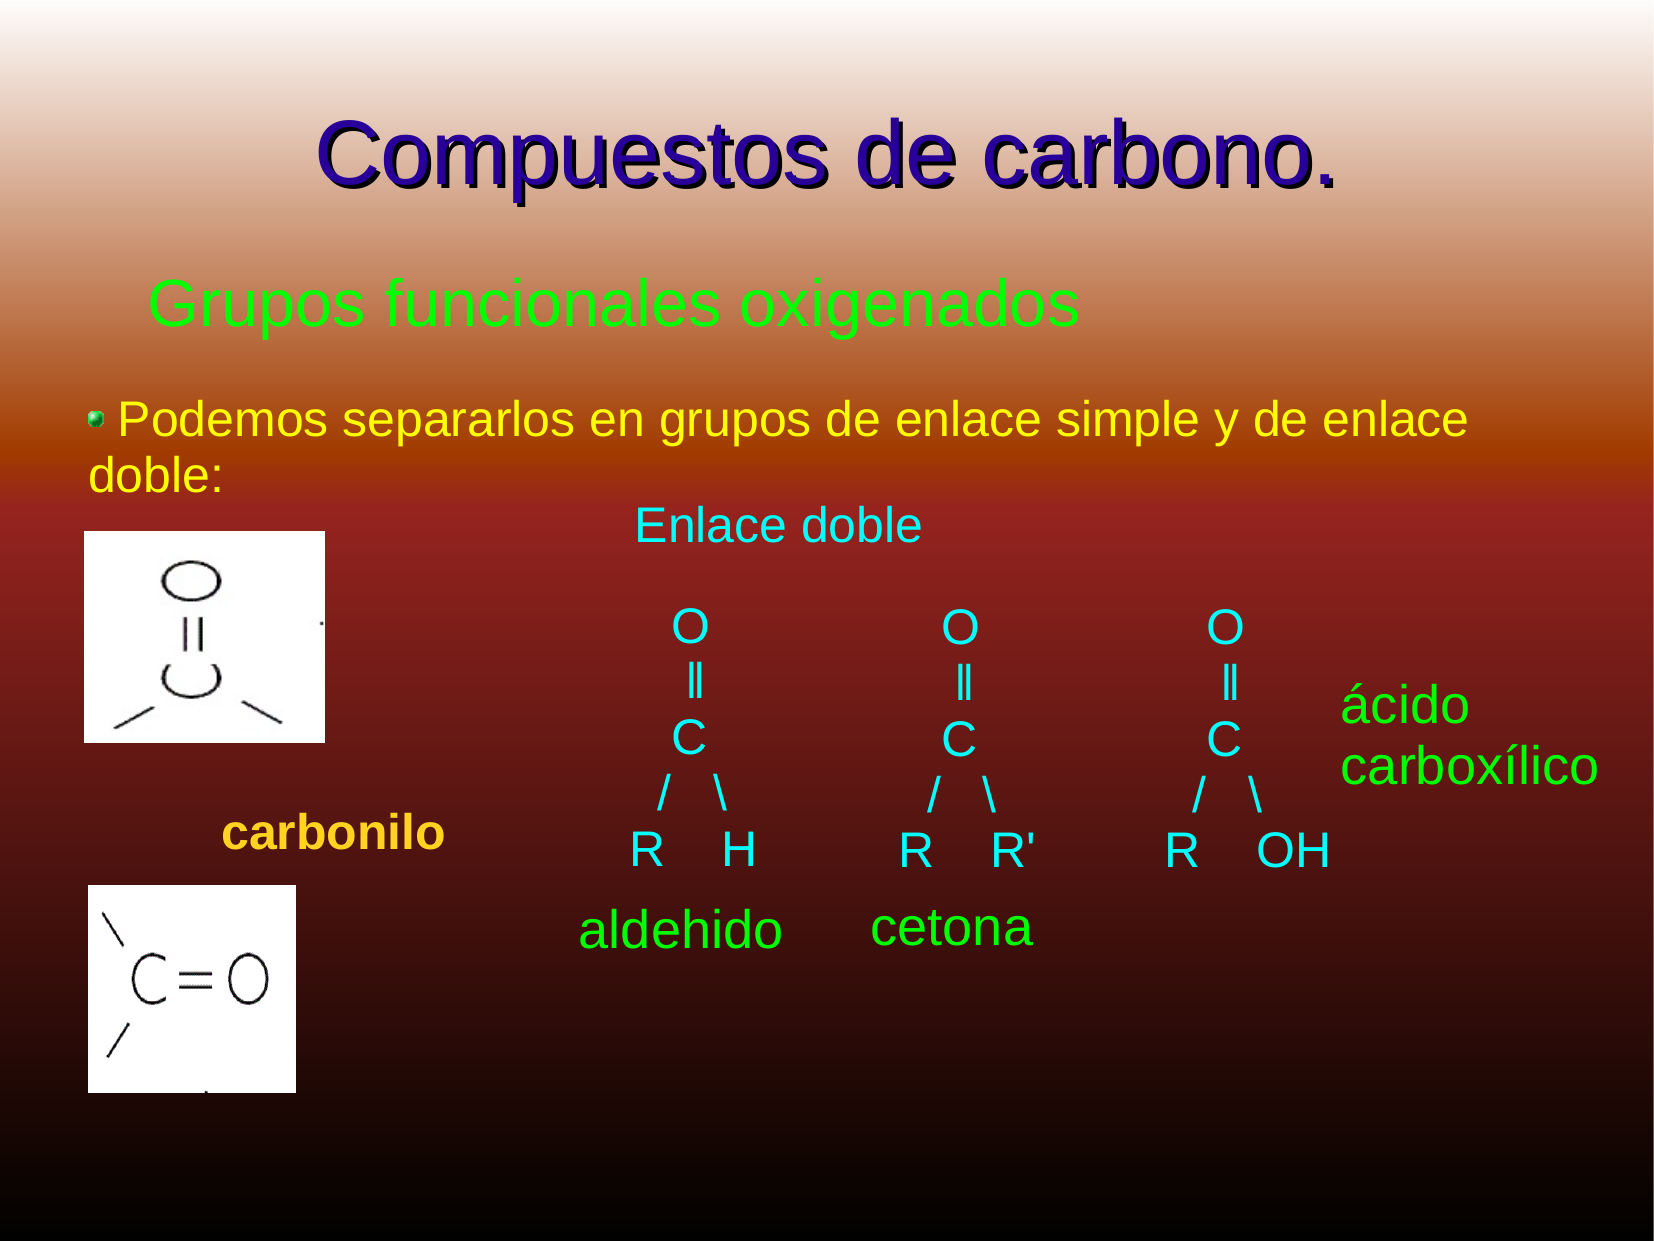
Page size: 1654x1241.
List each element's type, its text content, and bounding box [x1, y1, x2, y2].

text_box Podemos separarlos en grupos de enlace simple y de enlace doble: [73, 383, 1595, 513]
text_box cetona [799, 896, 1063, 957]
text_box Enlace doble [620, 490, 1133, 562]
list Grupos funcionales oxigenados [76, 265, 1182, 355]
text_box ácido carboxílico [1269, 674, 1625, 797]
text_box O ‖ C / \ R R' [856, 592, 1096, 889]
text_box O ‖ C / \ R H [587, 590, 827, 887]
title Compuestos de carbono. [82, 49, 1571, 257]
picture [0, 0, 1654, 1241]
text_box O ‖ C / \ R OH [1122, 592, 1362, 889]
text_box aldehido [507, 899, 827, 975]
text_box carbonilo [206, 797, 502, 870]
